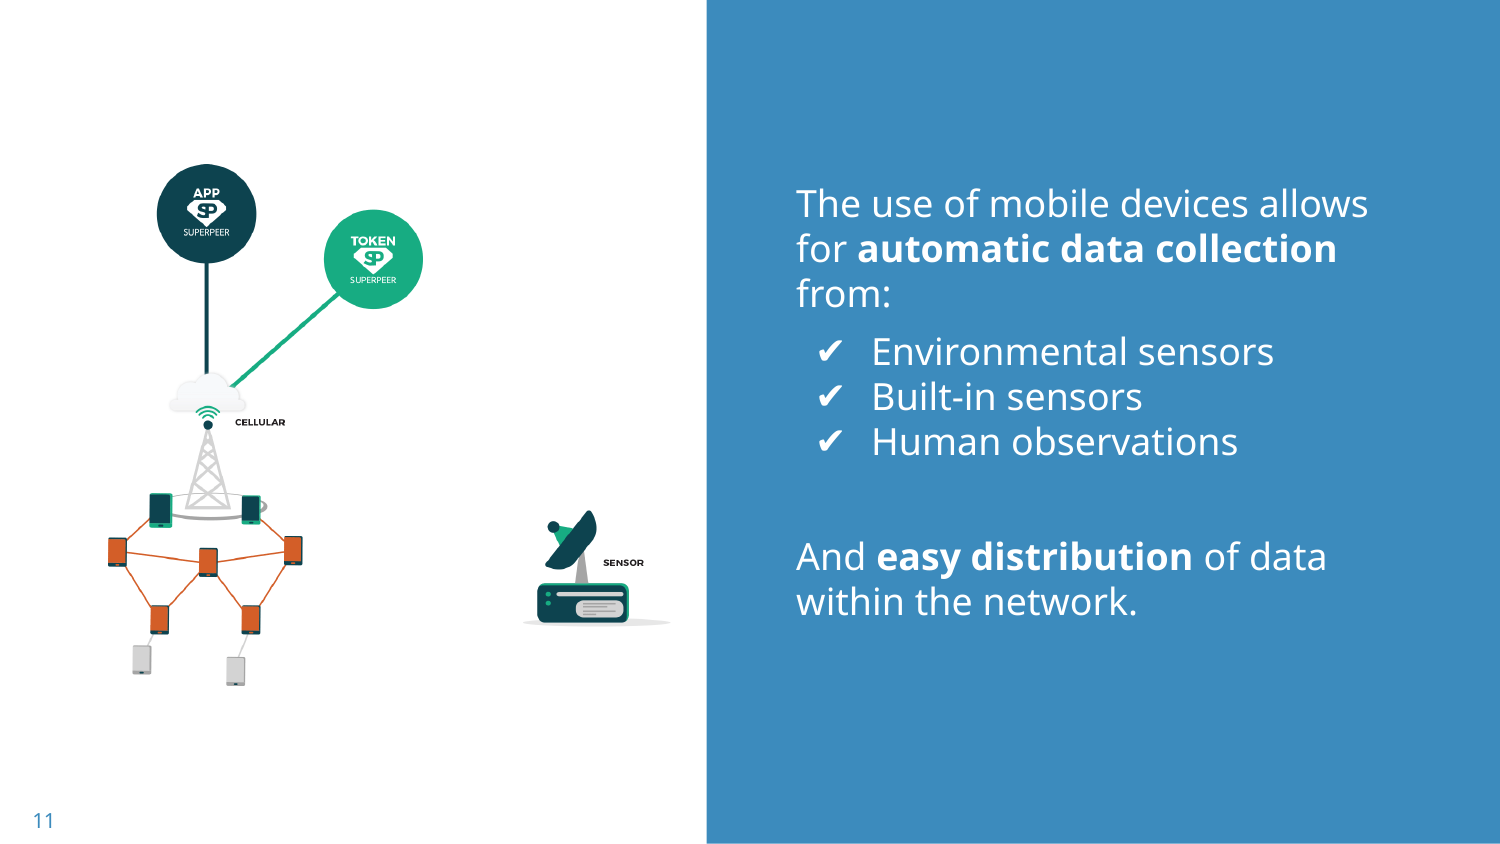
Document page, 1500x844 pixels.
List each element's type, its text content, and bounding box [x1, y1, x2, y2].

slide_number <number> [0, 792, 89, 844]
list The use of mobile devices allows for automatic data collection from: Environmental sensors Built-in sensors Human observations And easy distribution of data within the network. [781, 165, 1446, 690]
picture [49, 164, 680, 690]
